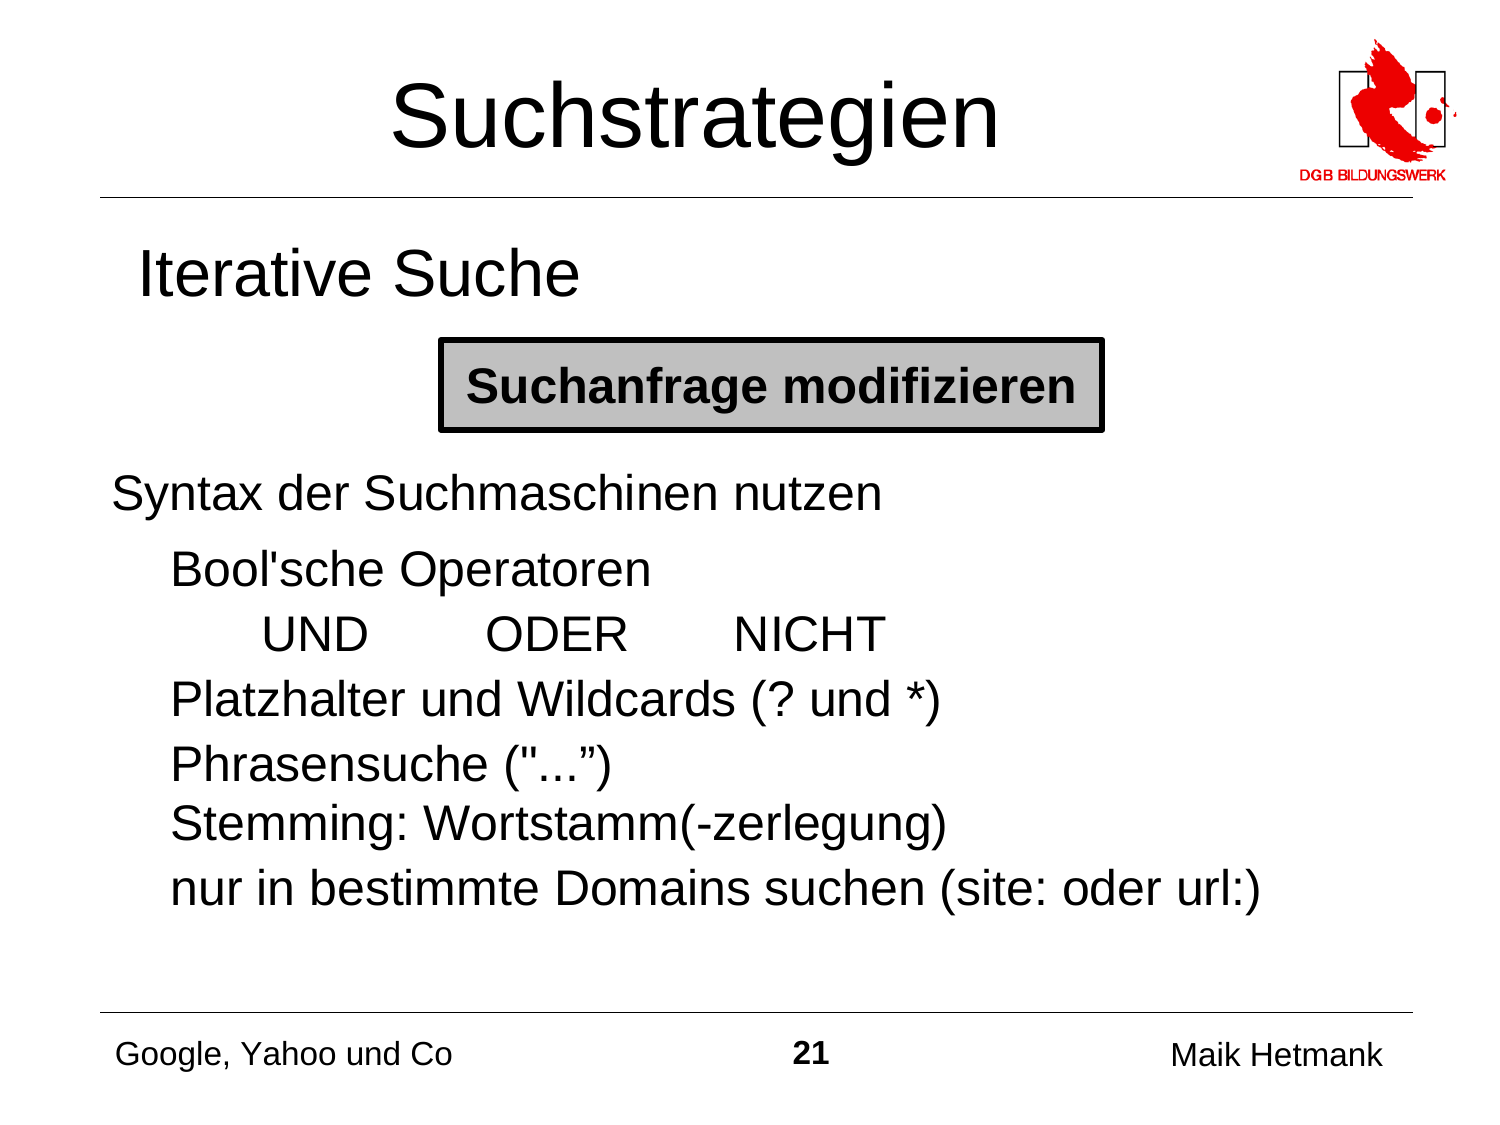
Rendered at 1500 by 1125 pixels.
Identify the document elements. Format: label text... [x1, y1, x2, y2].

text_box Iterative Suche [137, 230, 1407, 307]
text_box ODER [335, 602, 583, 663]
text_box Suchanfrage modifizieren [440, 340, 1103, 430]
text_box Bool'sche Operatoren [111, 537, 1404, 598]
text_box nur in bestimmte Domains suchen (site: oder url:) [111, 856, 1404, 917]
text_box NICHT [583, 602, 958, 663]
text_box Syntax der Suchmaschinen nutzen [111, 460, 1404, 521]
text_box UND [111, 602, 335, 663]
text_box Platzhalter und Wildcards (? und *) [111, 667, 1404, 728]
text_box Phrasensuche ("...”) [111, 732, 1404, 791]
text_box Stemming: Wortstamm(-zerlegung) [111, 791, 1404, 852]
picture [1299, 37, 1457, 181]
title Suchstrategien [87, 49, 1305, 175]
